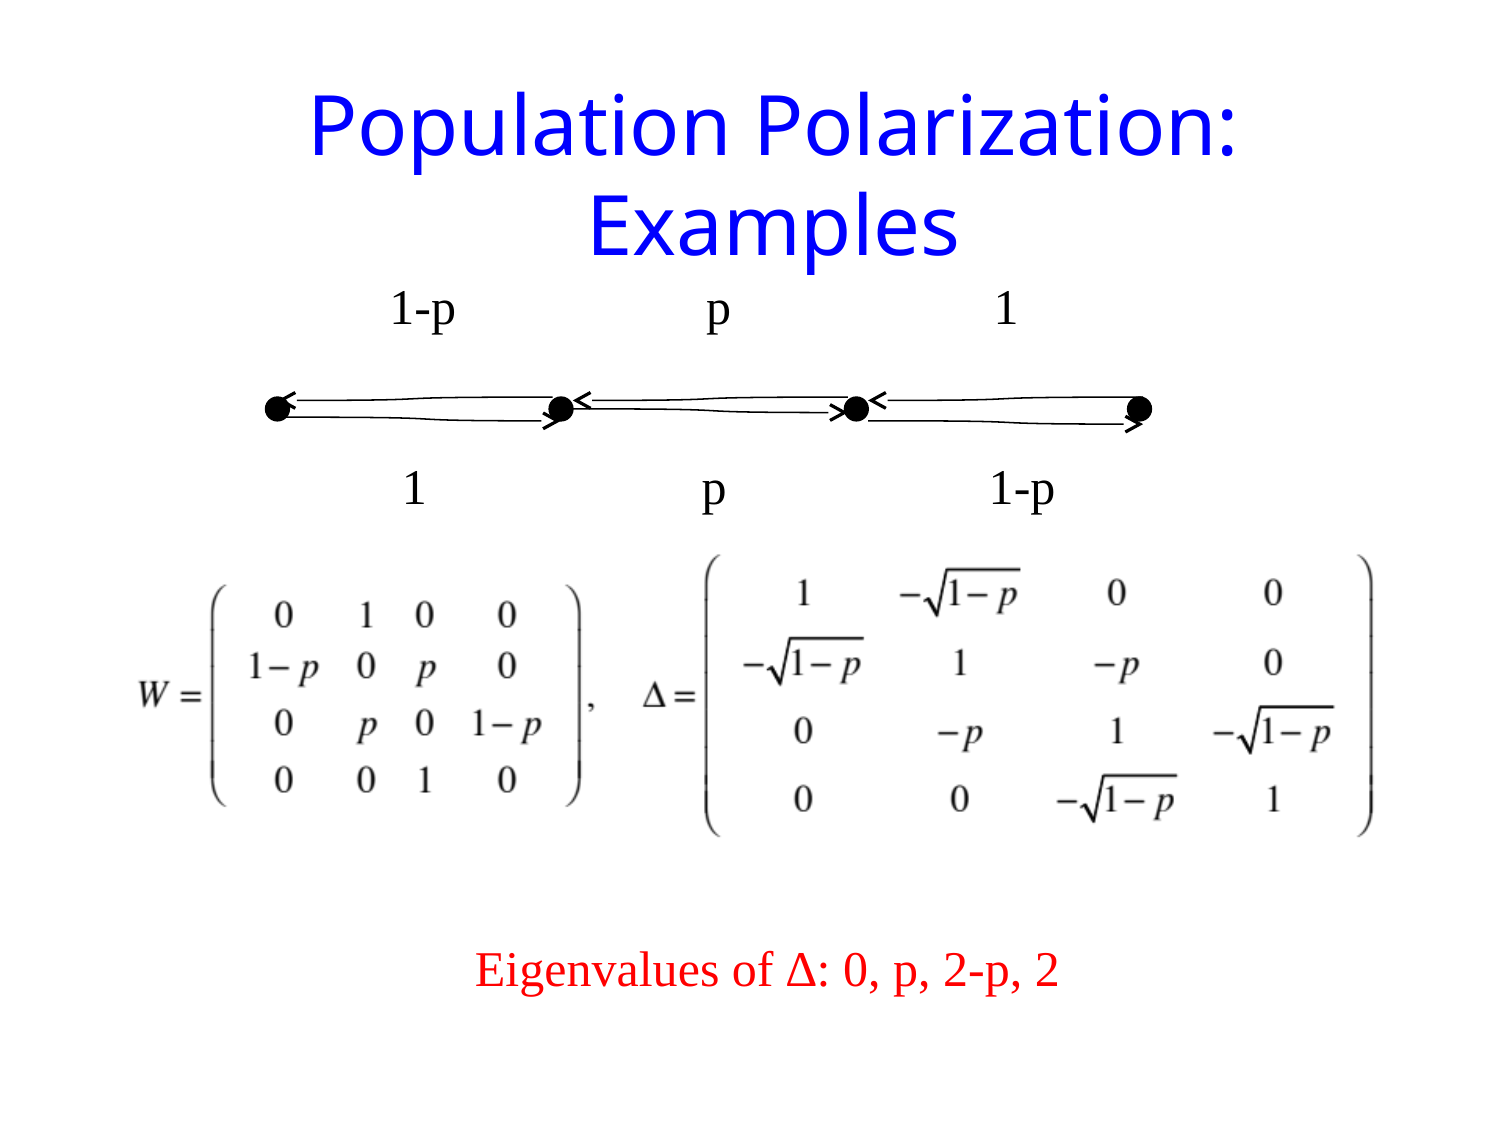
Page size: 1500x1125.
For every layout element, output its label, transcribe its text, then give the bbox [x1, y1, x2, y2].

text_box [1127, 398, 1152, 421]
text_box Eigenvalues of ∆: 0, p, 2-p, 2 [301, 928, 1235, 1005]
title Population Polarization: Examples [112, 78, 1436, 266]
text_box [265, 397, 290, 421]
text_box 1-p p 1 1 p 1-p [324, 267, 1105, 523]
chart [135, 550, 1378, 839]
